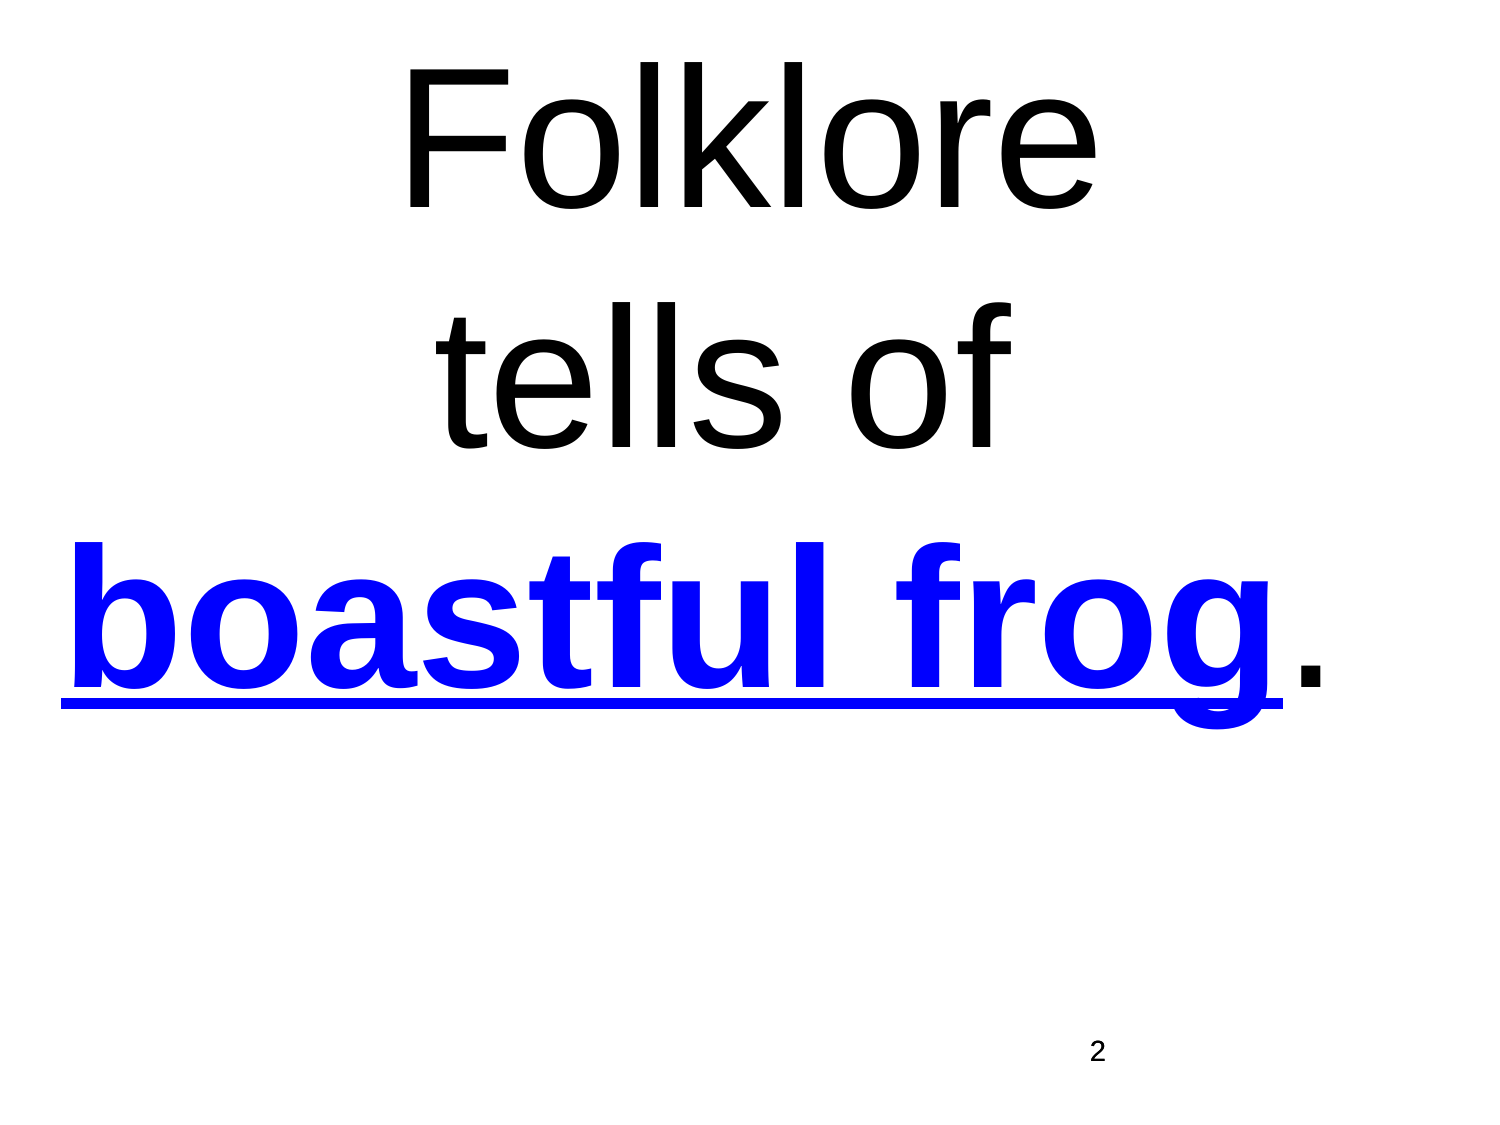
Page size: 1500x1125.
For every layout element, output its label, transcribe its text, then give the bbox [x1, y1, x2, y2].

slide_number <number> [1074, 1024, 1425, 1103]
text_box Folklore tells of boastful frog. [0, 0, 1500, 735]
